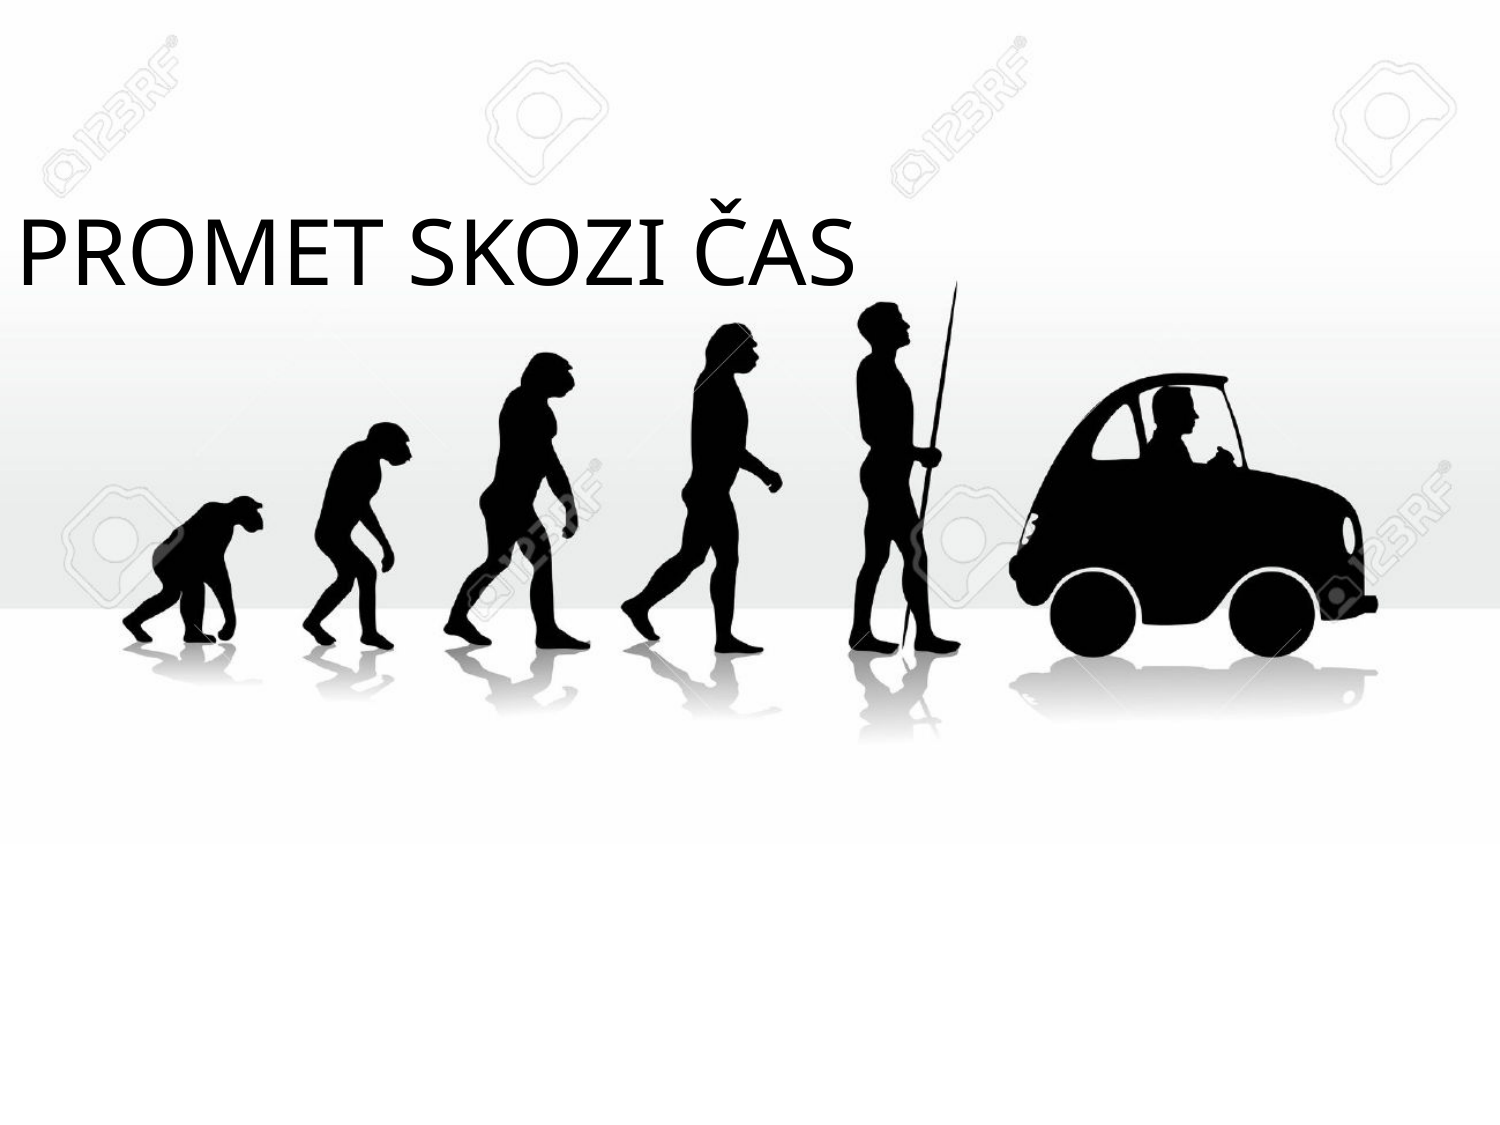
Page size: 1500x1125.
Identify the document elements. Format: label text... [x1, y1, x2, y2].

title PROMET SKOZI ČAS [0, 70, 1388, 312]
picture [0, 0, 1500, 844]
